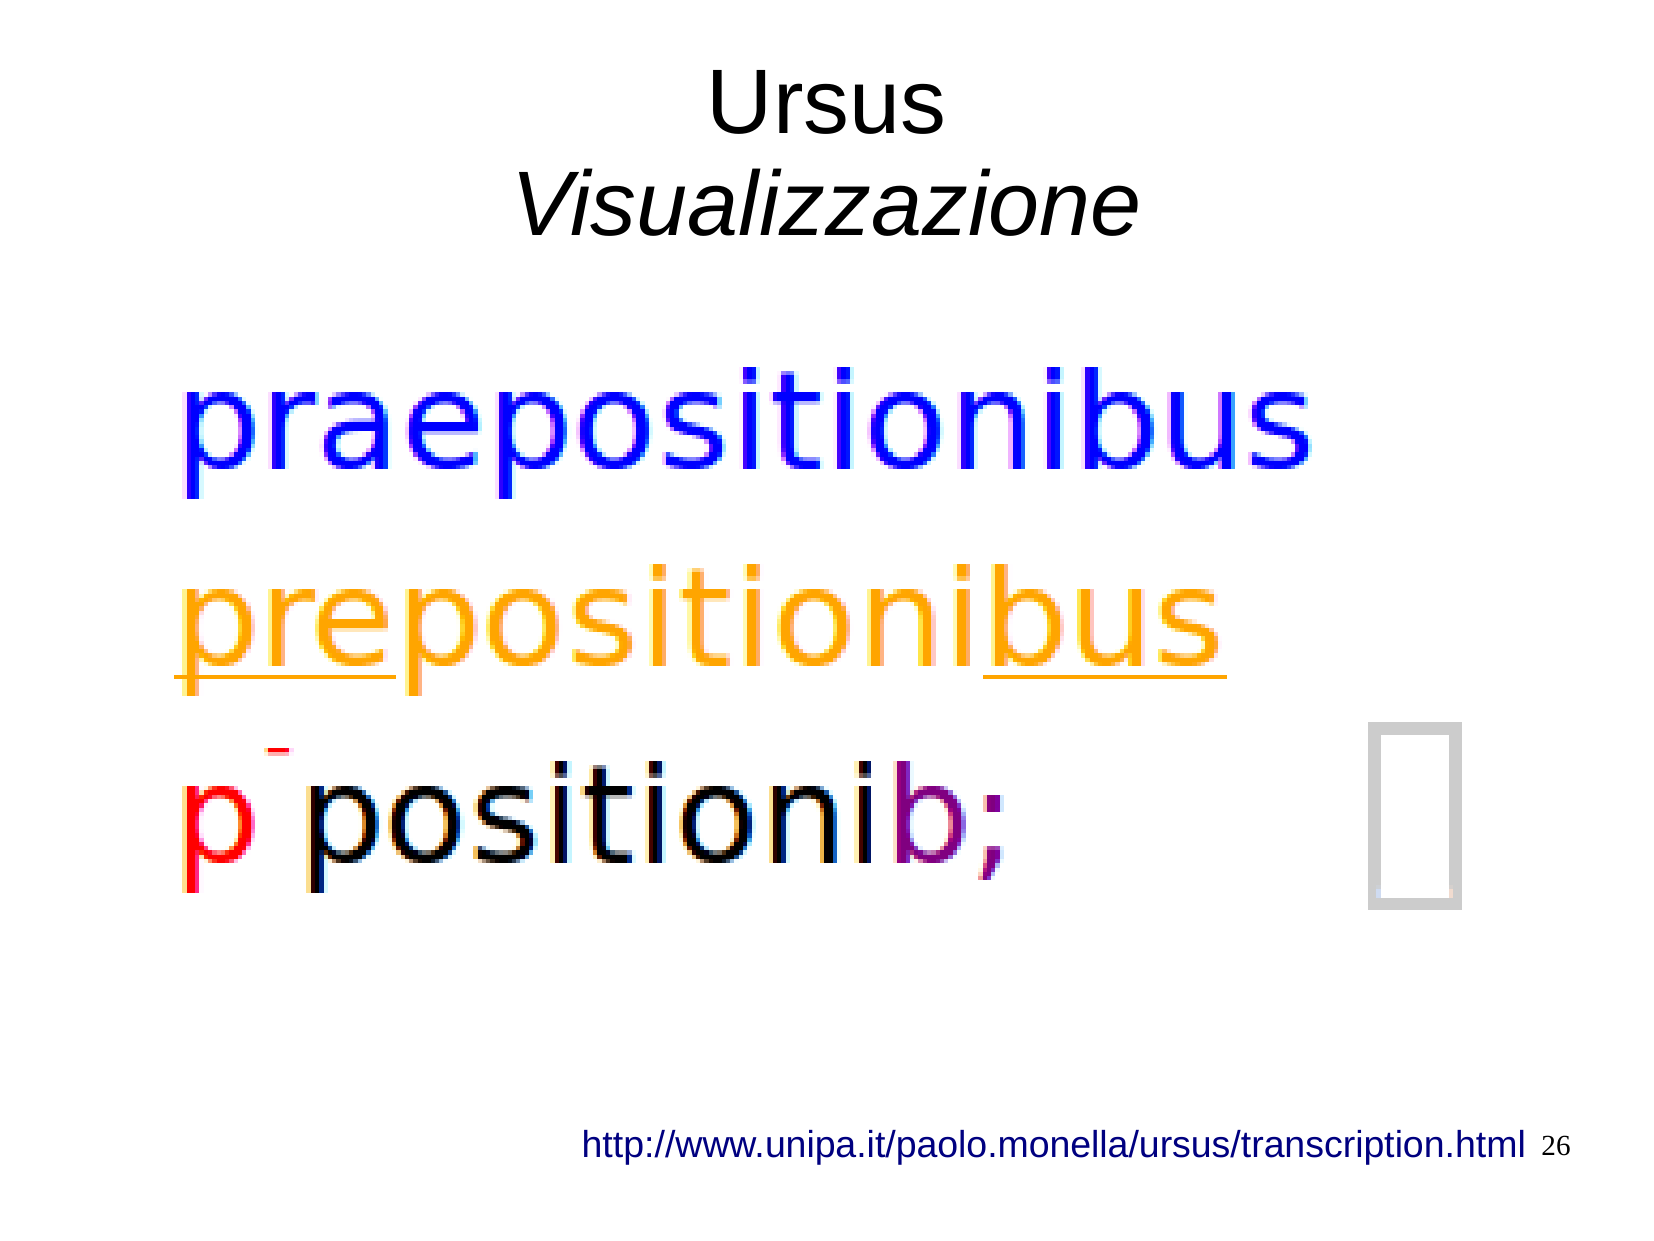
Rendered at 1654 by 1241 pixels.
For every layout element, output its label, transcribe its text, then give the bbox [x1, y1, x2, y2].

text_box http://www.unipa.it/paolo.monella/ursus/transcription.html [566, 1116, 1548, 1216]
title Ursus Visualizzazione [82, 49, 1571, 257]
picture [140, 350, 1501, 928]
